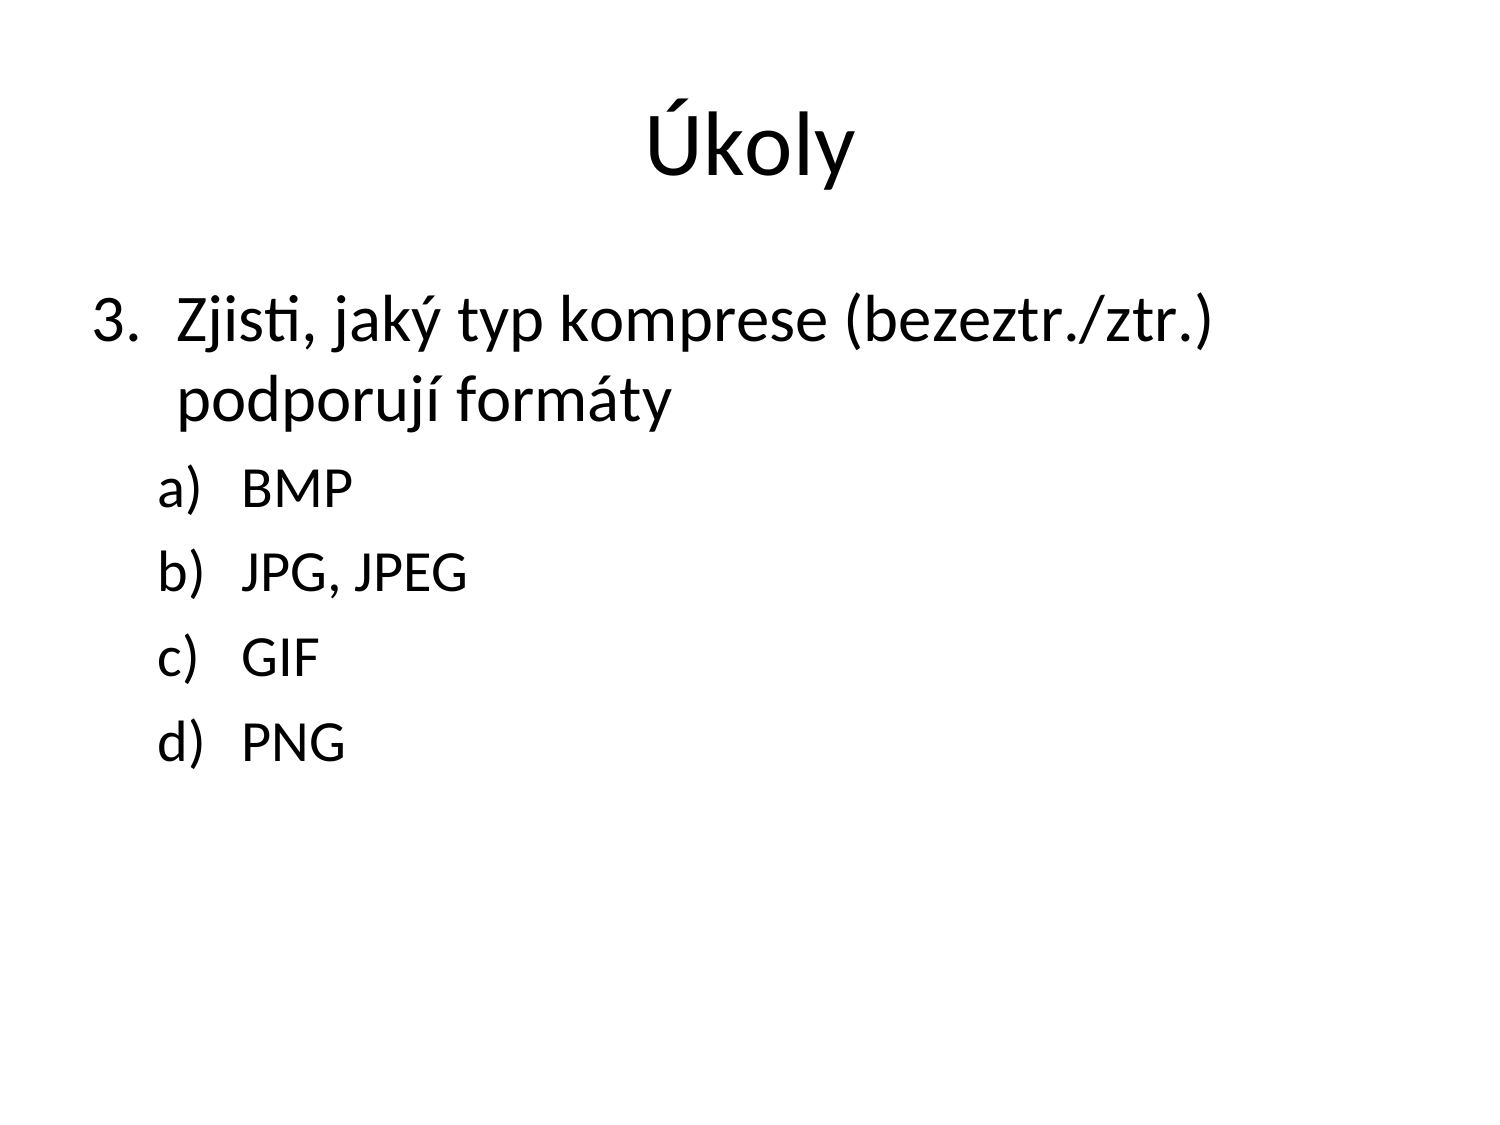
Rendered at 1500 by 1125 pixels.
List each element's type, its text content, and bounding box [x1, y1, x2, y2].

list Zjisti, jaký typ komprese (bezeztr./ztr.) podporují formáty BMP JPG, JPEG GIF PNG [76, 267, 1427, 1010]
title Úkoly [75, 45, 1426, 233]
